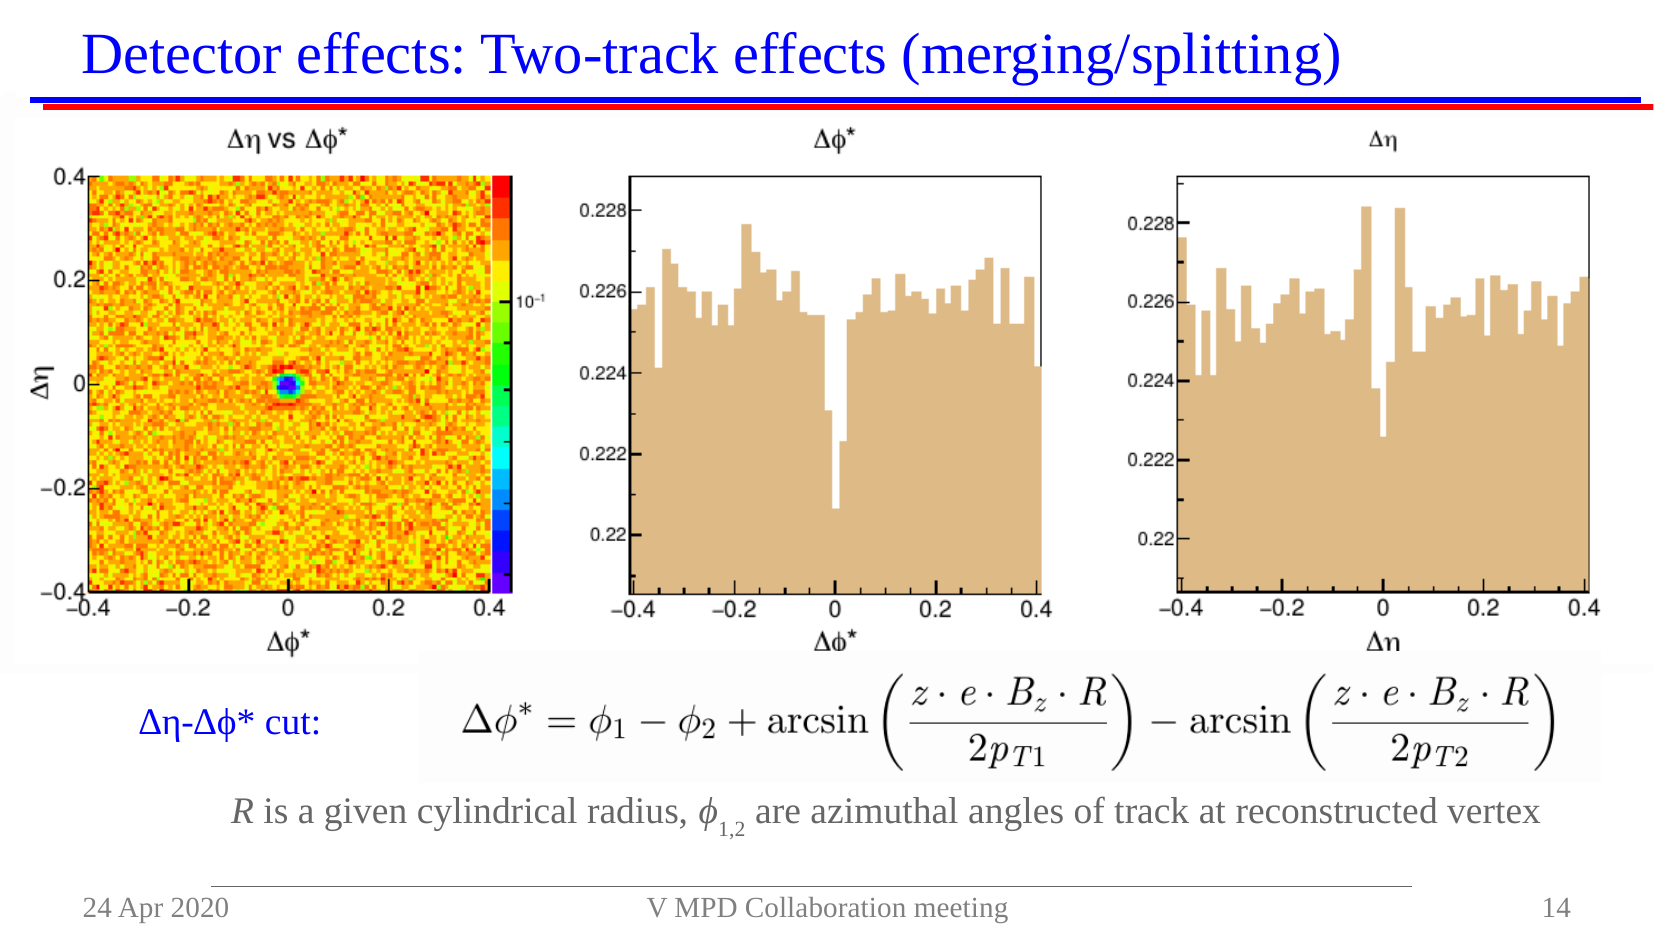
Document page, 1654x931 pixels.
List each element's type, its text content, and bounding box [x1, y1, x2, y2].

title Detector effects: Two-track effects (merging/splitting) [81, 7, 1570, 91]
text_box R is a given cylindrical radius, ϕ1,2 are azimuthal angles of track at reconstructed vertex [216, 782, 1575, 886]
text_box ∆η-∆ϕ* cut: [124, 693, 344, 754]
picture [0, 85, 1653, 783]
